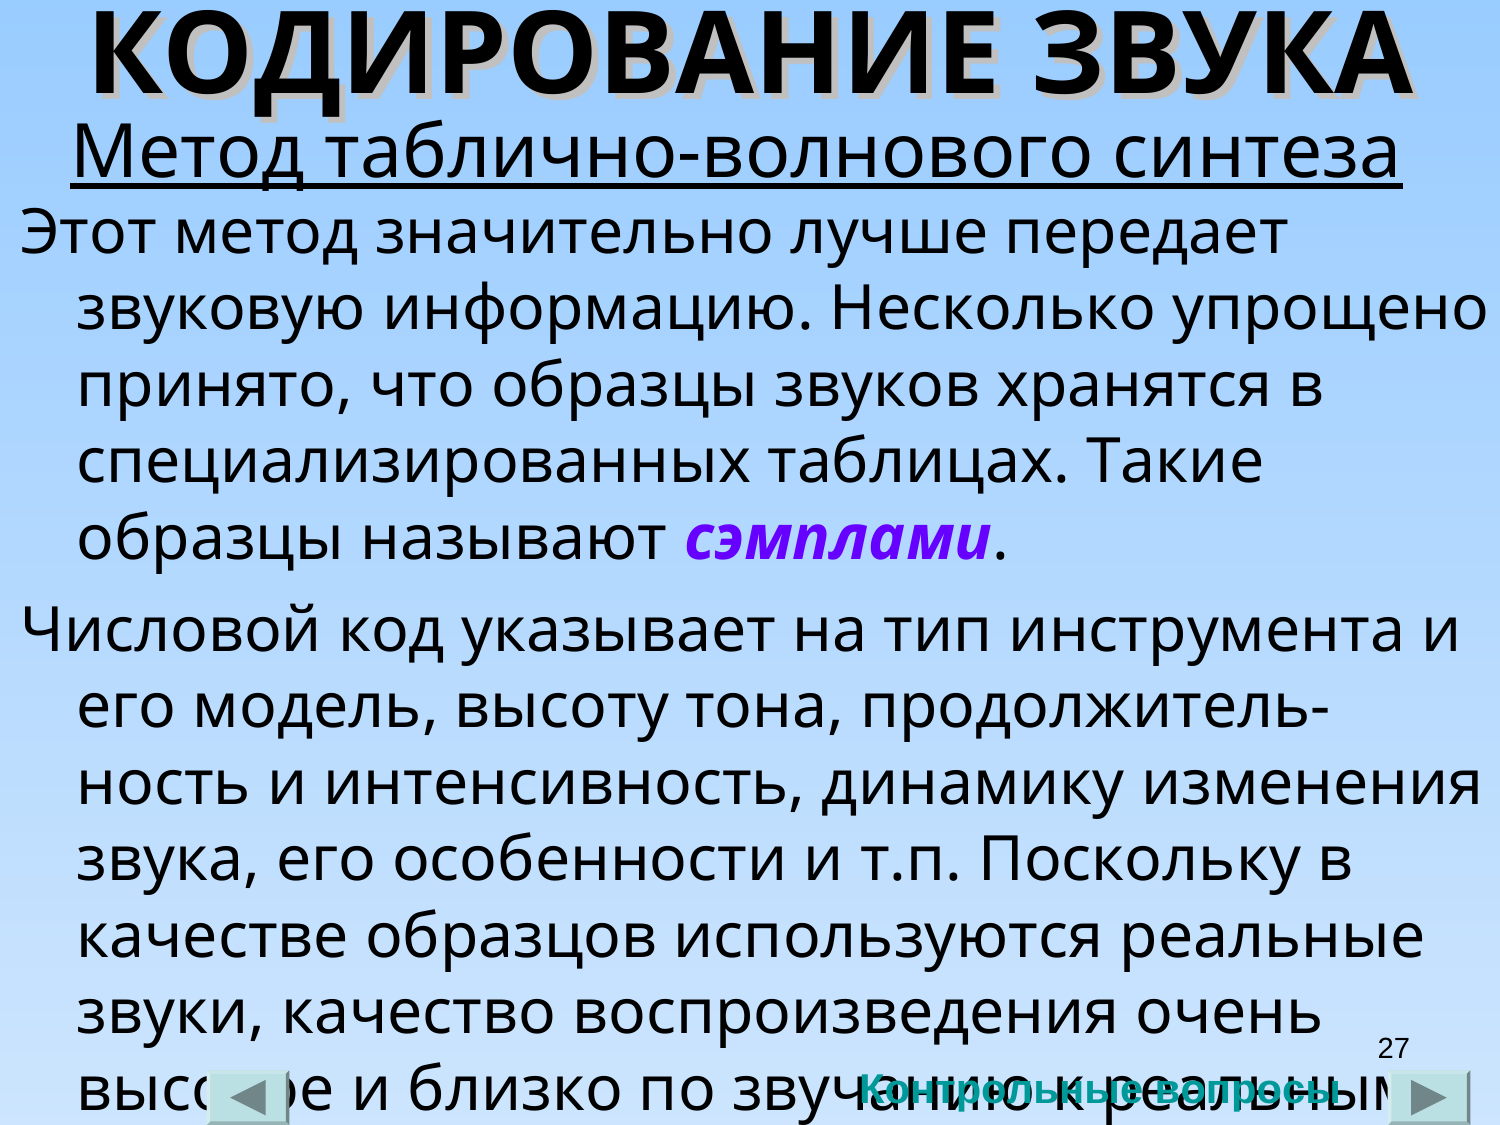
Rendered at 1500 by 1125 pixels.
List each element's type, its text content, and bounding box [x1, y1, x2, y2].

list Этот метод значительно лучше передает звуковую информацию. Несколько упрощено принято, что образцы звуков хранятся в специализированных таблицах. Такие образцы называют сэмплами. Числовой код указывает на тип инструмента и его модель, высоту тона, продолжитель-ность и интенсивность, динамику изменения звука, его особенности и т.п. Поскольку в качестве образцов используются реальные звуки, качество воспроизведения очень высокое и близко по звучанию к реальным инструментам. [5, 184, 1500, 1074]
title КОДИРОВАНИЕ ЗВУКА Метод таблично-волнового синтеза [0, 0, 1500, 326]
text_box [208, 1070, 290, 1125]
text_box [1389, 1121, 1471, 1125]
text_box Контрольные вопросы [844, 1058, 1500, 1121]
